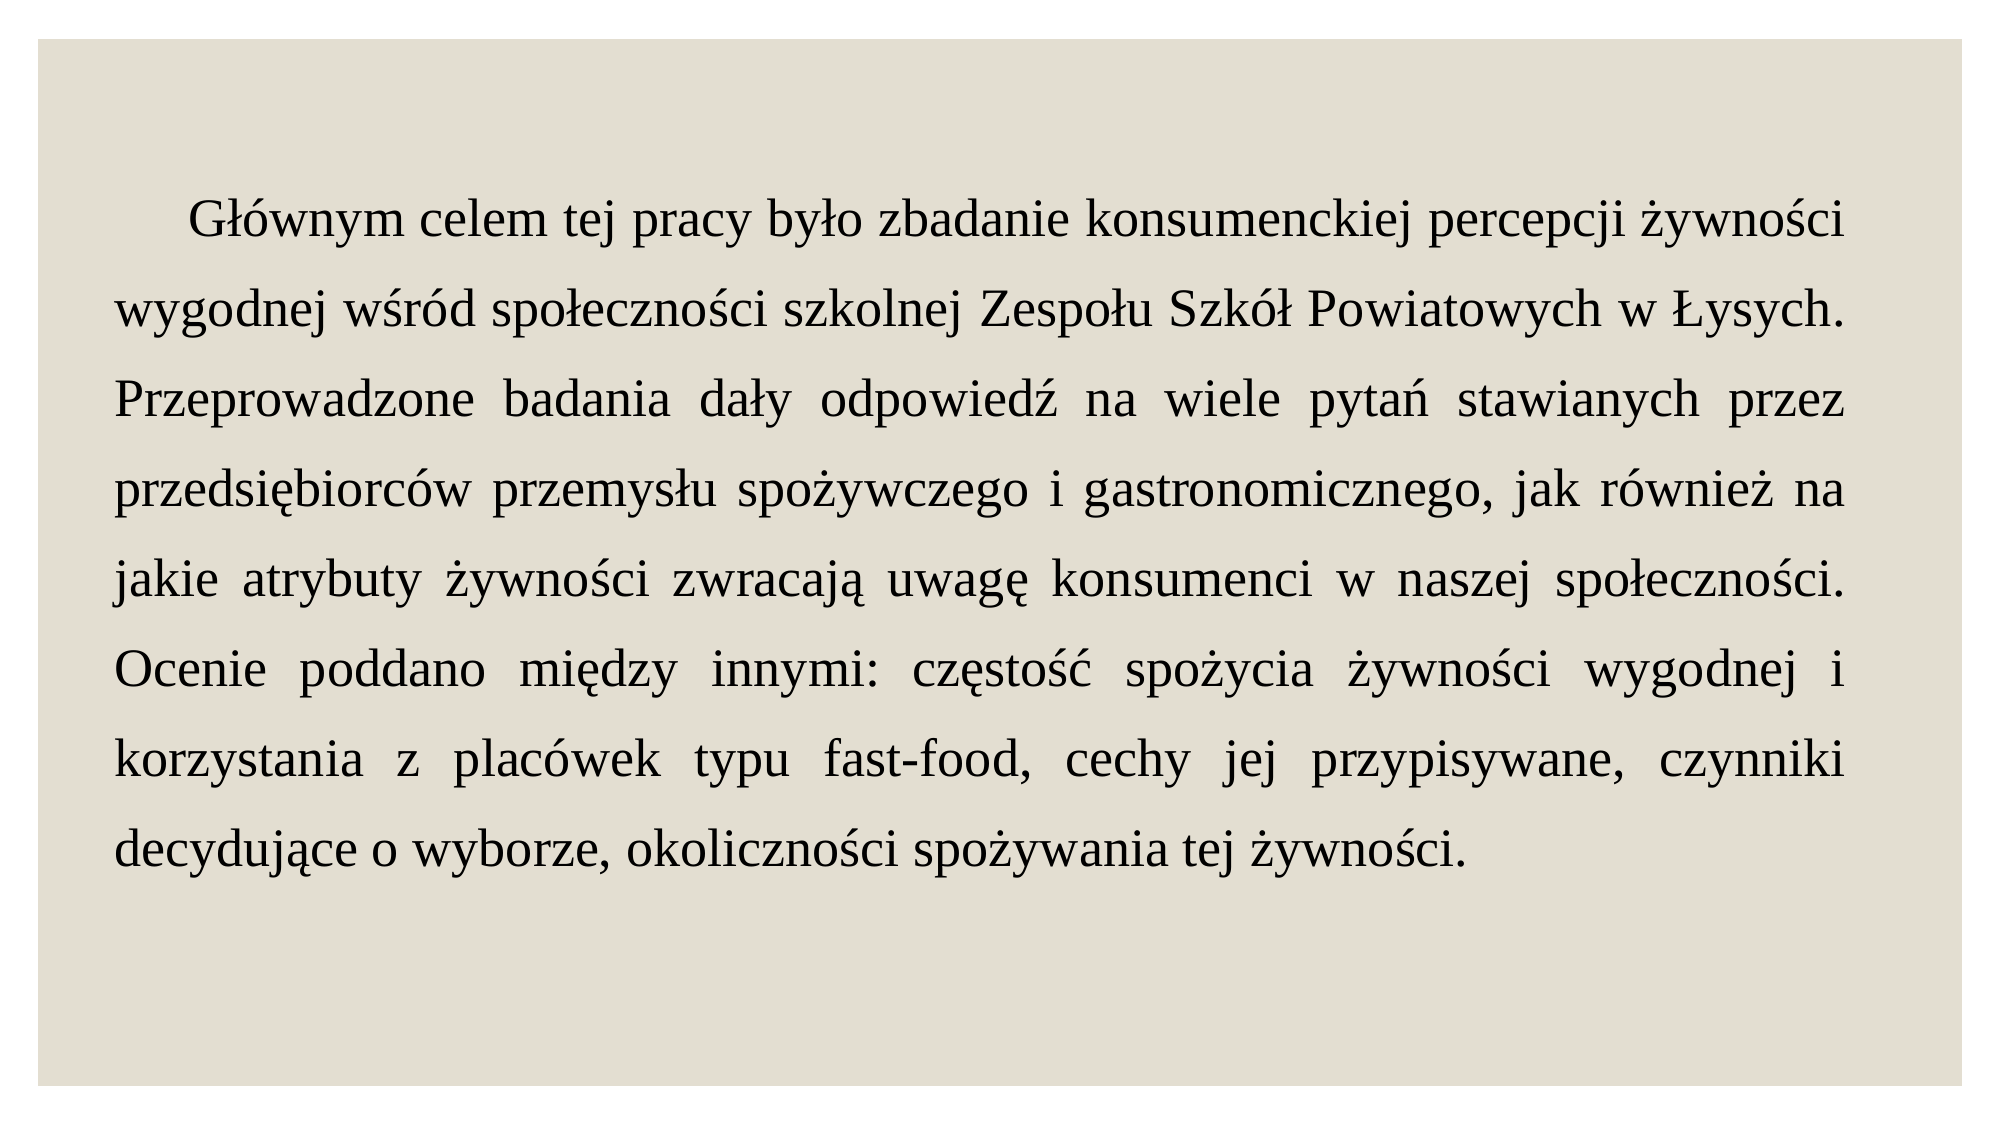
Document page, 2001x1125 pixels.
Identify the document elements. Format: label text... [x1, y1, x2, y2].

text_box Głównym celem tej pracy było zbadanie konsumenckiej percepcji żywności wygodnej wśród społeczności szkolnej Zespołu Szkół Powiatowych w Łysych. Przeprowadzone badania dały odpowiedź na wiele pytań stawianych przez przedsiębiorców przemysłu spożywczego i gastronomicznego, jak również na jakie atrybuty żywności zwracają uwagę konsumenci w naszej społeczności. Ocenie poddano między innymi: częstość spożycia żywności wygodnej i korzystania z placówek typu fast-food, cechy jej przypisywane, czynniki decydujące o wyborze, okoliczności spożywania tej żywności. [99, 151, 1901, 887]
